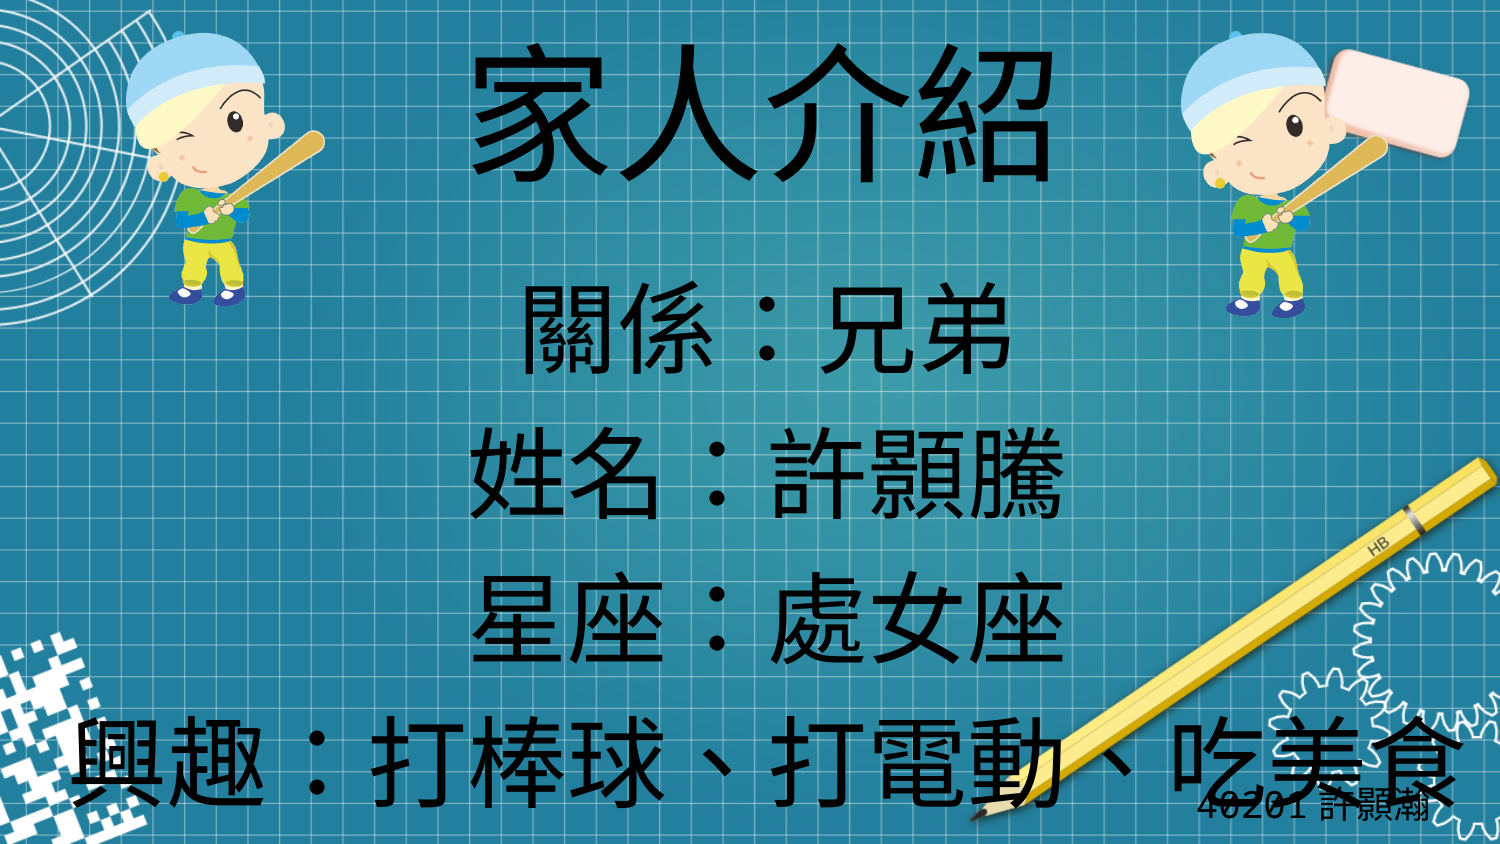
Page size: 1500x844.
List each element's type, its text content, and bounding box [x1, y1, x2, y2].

subtitle 關係：兄弟 姓名：許顥騰 星座：處女座 興趣：打棒球、打電動、吃美食 [59, 295, 1477, 785]
text_box 40201許顥瀚 [1181, 767, 1500, 821]
title 家人介紹 [88, 29, 1439, 180]
picture [0, 0, 1500, 844]
picture [1000, 785, 1024, 795]
